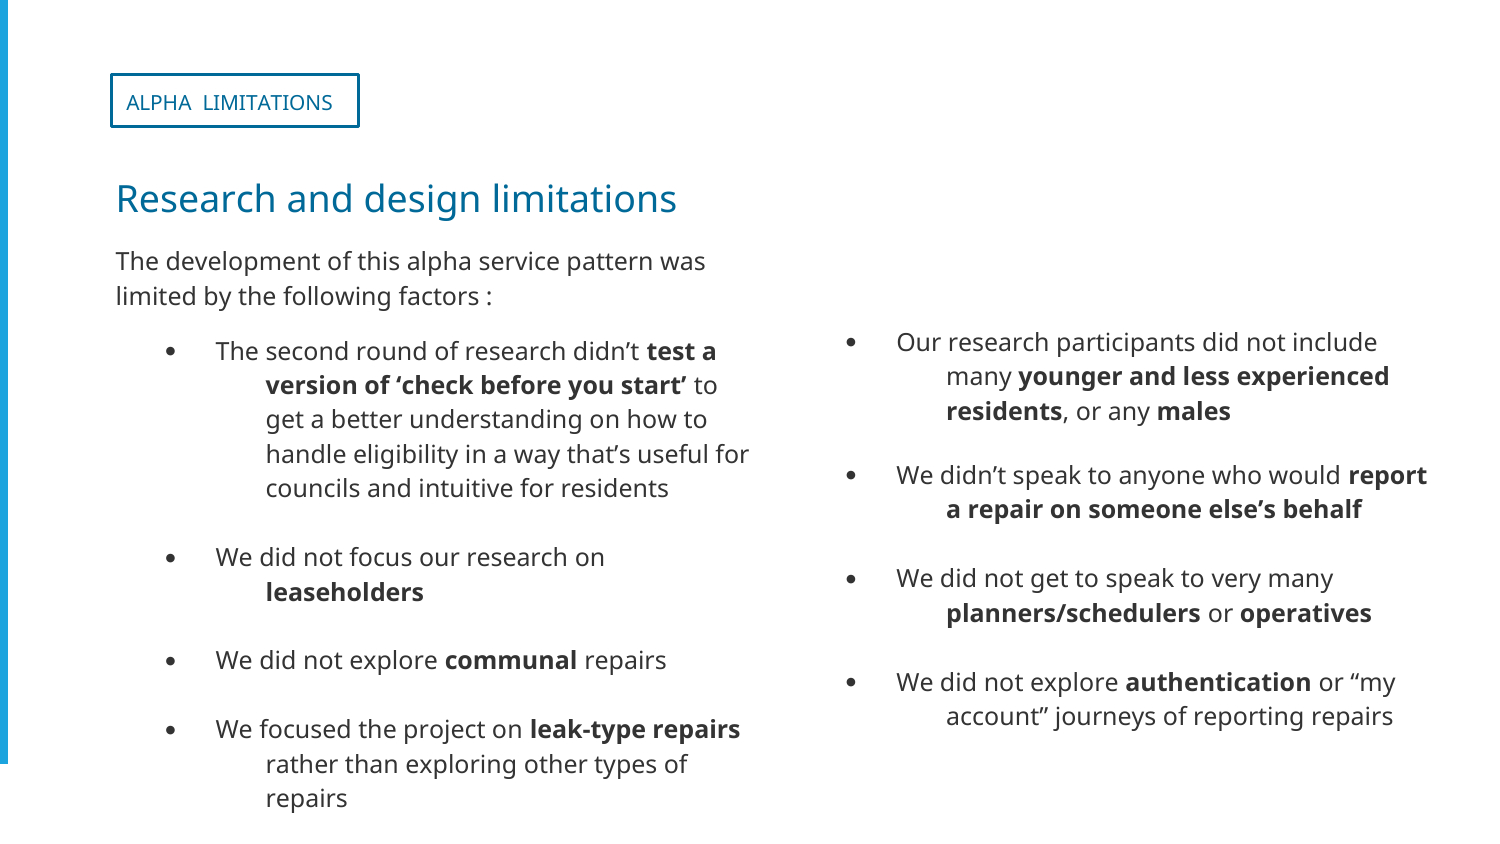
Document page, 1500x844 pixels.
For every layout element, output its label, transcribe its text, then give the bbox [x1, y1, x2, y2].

text_box ALPHA LIMITATIONS [111, 74, 359, 127]
text_box Our research participants did not include many younger and less experienced residents, or any males We didn’t speak to anyone who would report a repair on someone else’s behalf We did not get to speak to very many planners/schedulers or operatives We did not explore authentication or “my account” journeys of reporting repairs [781, 306, 1449, 844]
text_box Research and design limitations The development of this alpha service pattern was limited by the following factors : The second round of research didn’t test a version of ‘check before you start’ to get a better understanding on how to handle eligibility in a way that’s useful for councils and intuitive for residents We did not focus our research on leaseholders We did not explore communal repairs We focused the project on leak-type repairs rather than exploring other types of repairs [100, 153, 769, 727]
